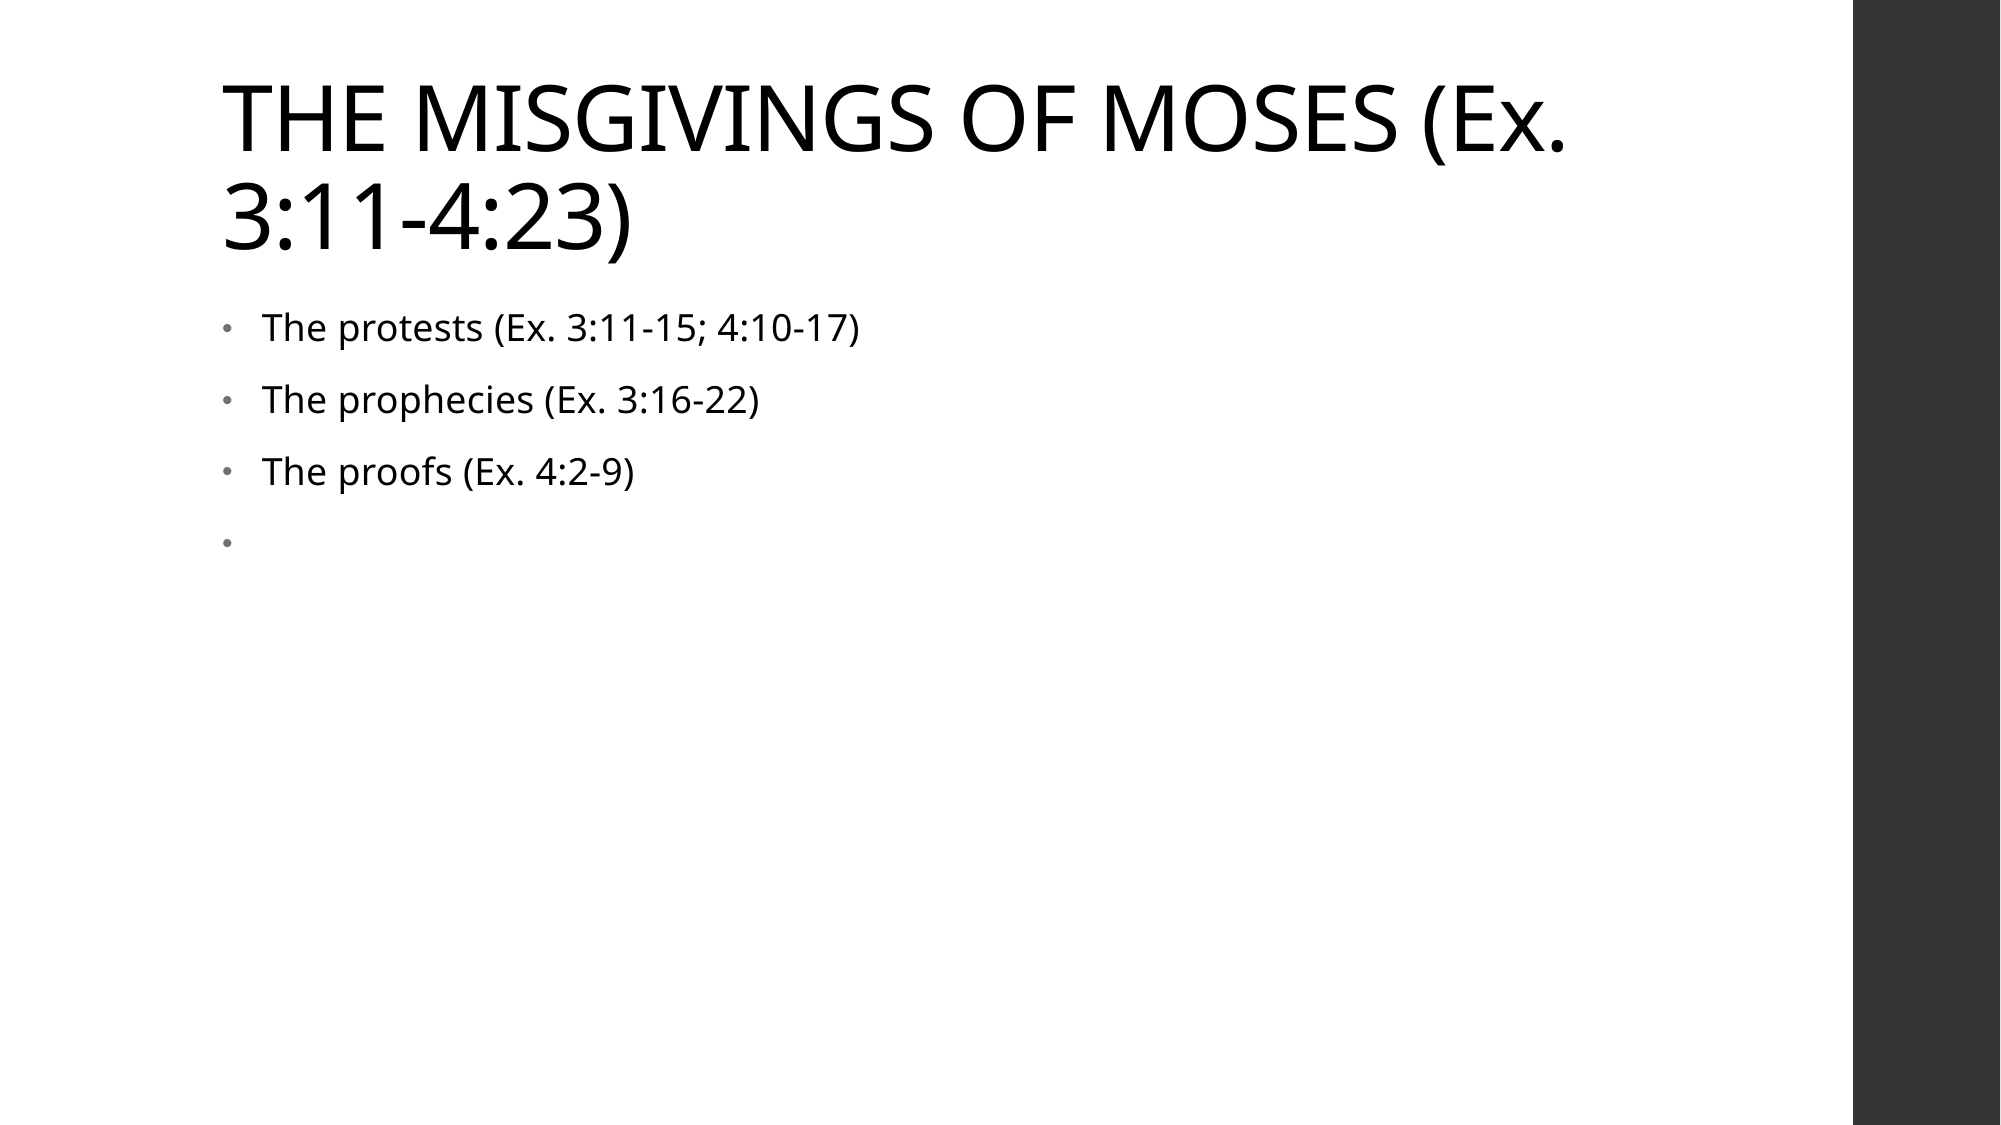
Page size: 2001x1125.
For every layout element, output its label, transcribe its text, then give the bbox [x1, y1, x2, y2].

list The protests (Ex. 3:11-15; 4:10-17) The prophecies (Ex. 3:16-22) The proofs (Ex. 4:2-9) [206, 299, 1617, 1014]
title THE MISGIVINGS OF MOSES (Ex. 3:11-4:23) [206, 60, 1797, 278]
